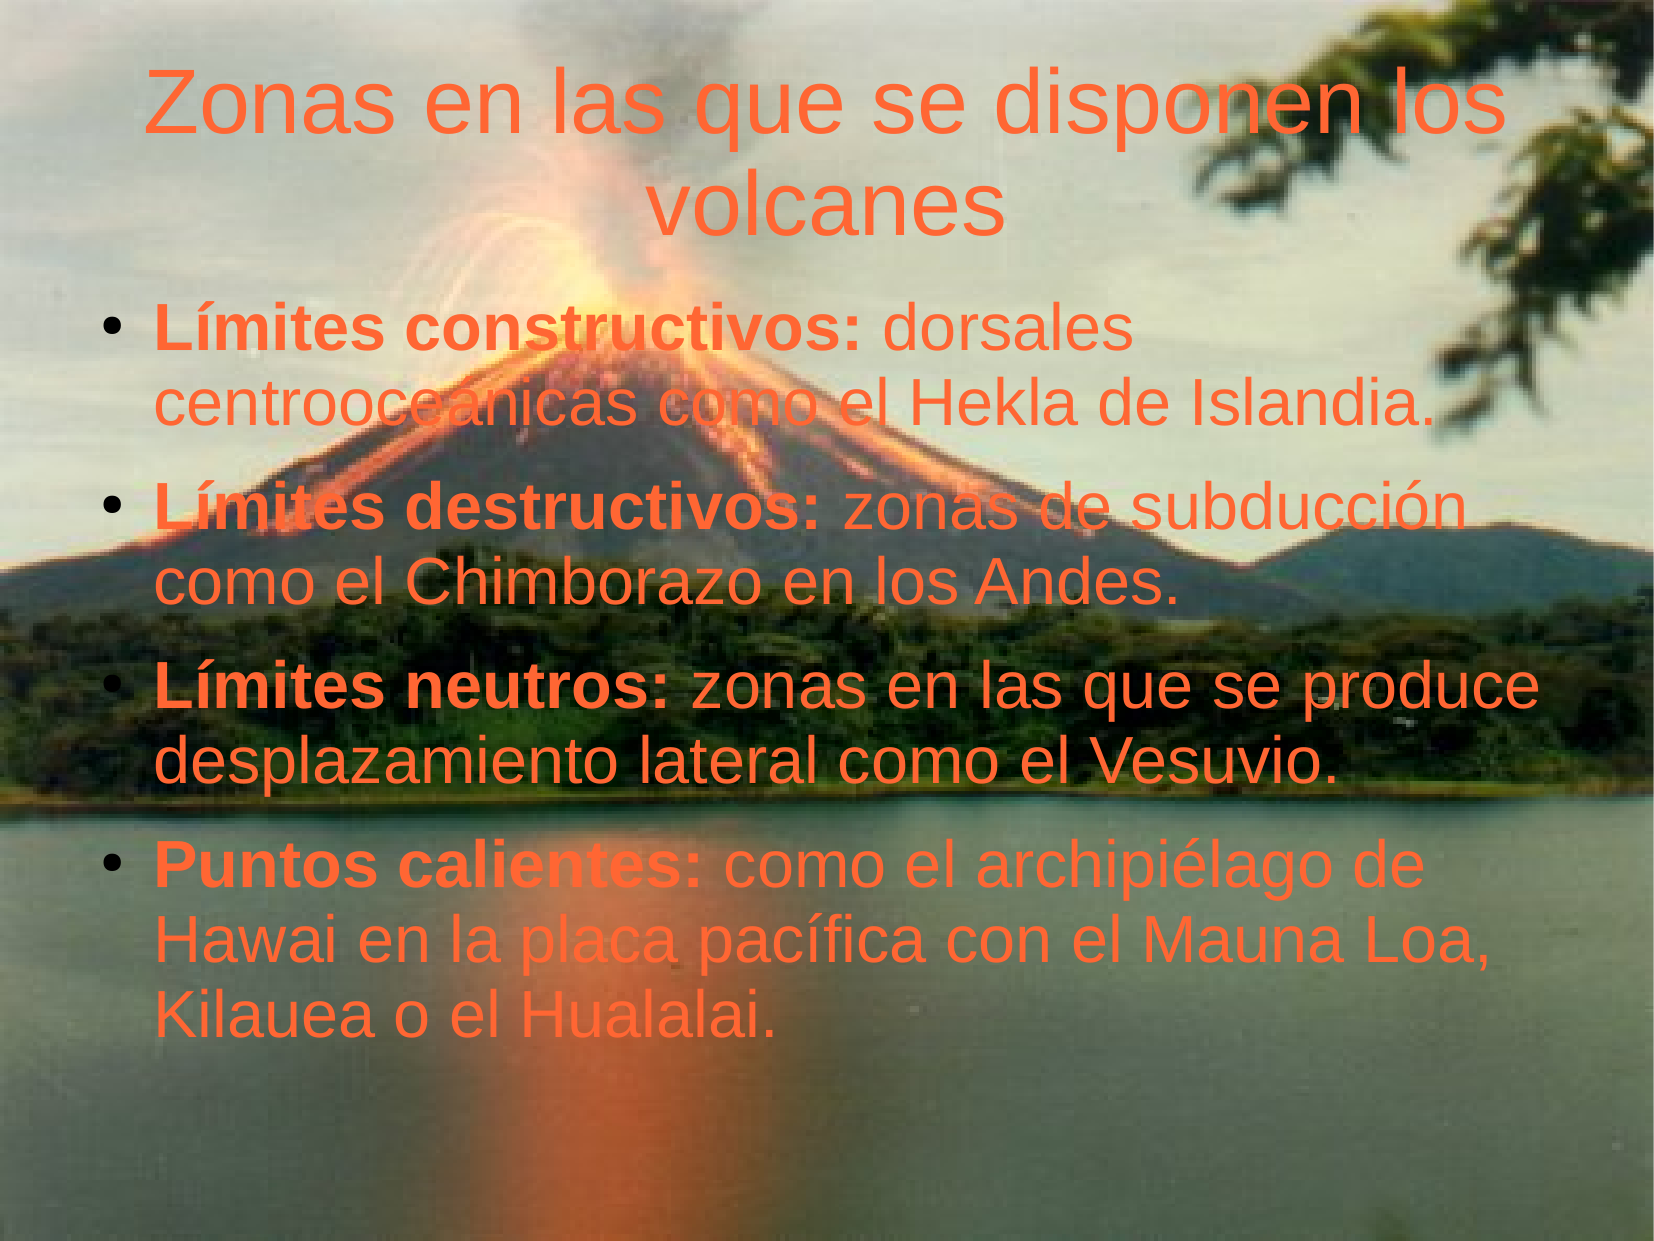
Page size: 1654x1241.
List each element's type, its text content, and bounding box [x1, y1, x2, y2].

list Límites constructivos: dorsales centrooceánicas como el Hekla de Islandia. Límites destructivos: zonas de subducción como el Chimborazo en los Andes. Límites neutros: zonas en las que se produce desplazamiento lateral como el Vesuvio. Puntos calientes: como el archipiélago de Hawai en la placa pacífica con el Mauna Loa, Kilauea o el Hualalai. [82, 290, 1571, 1109]
picture [0, 0, 1654, 1241]
title Zonas en las que se disponen los volcanes [82, 49, 1571, 257]
